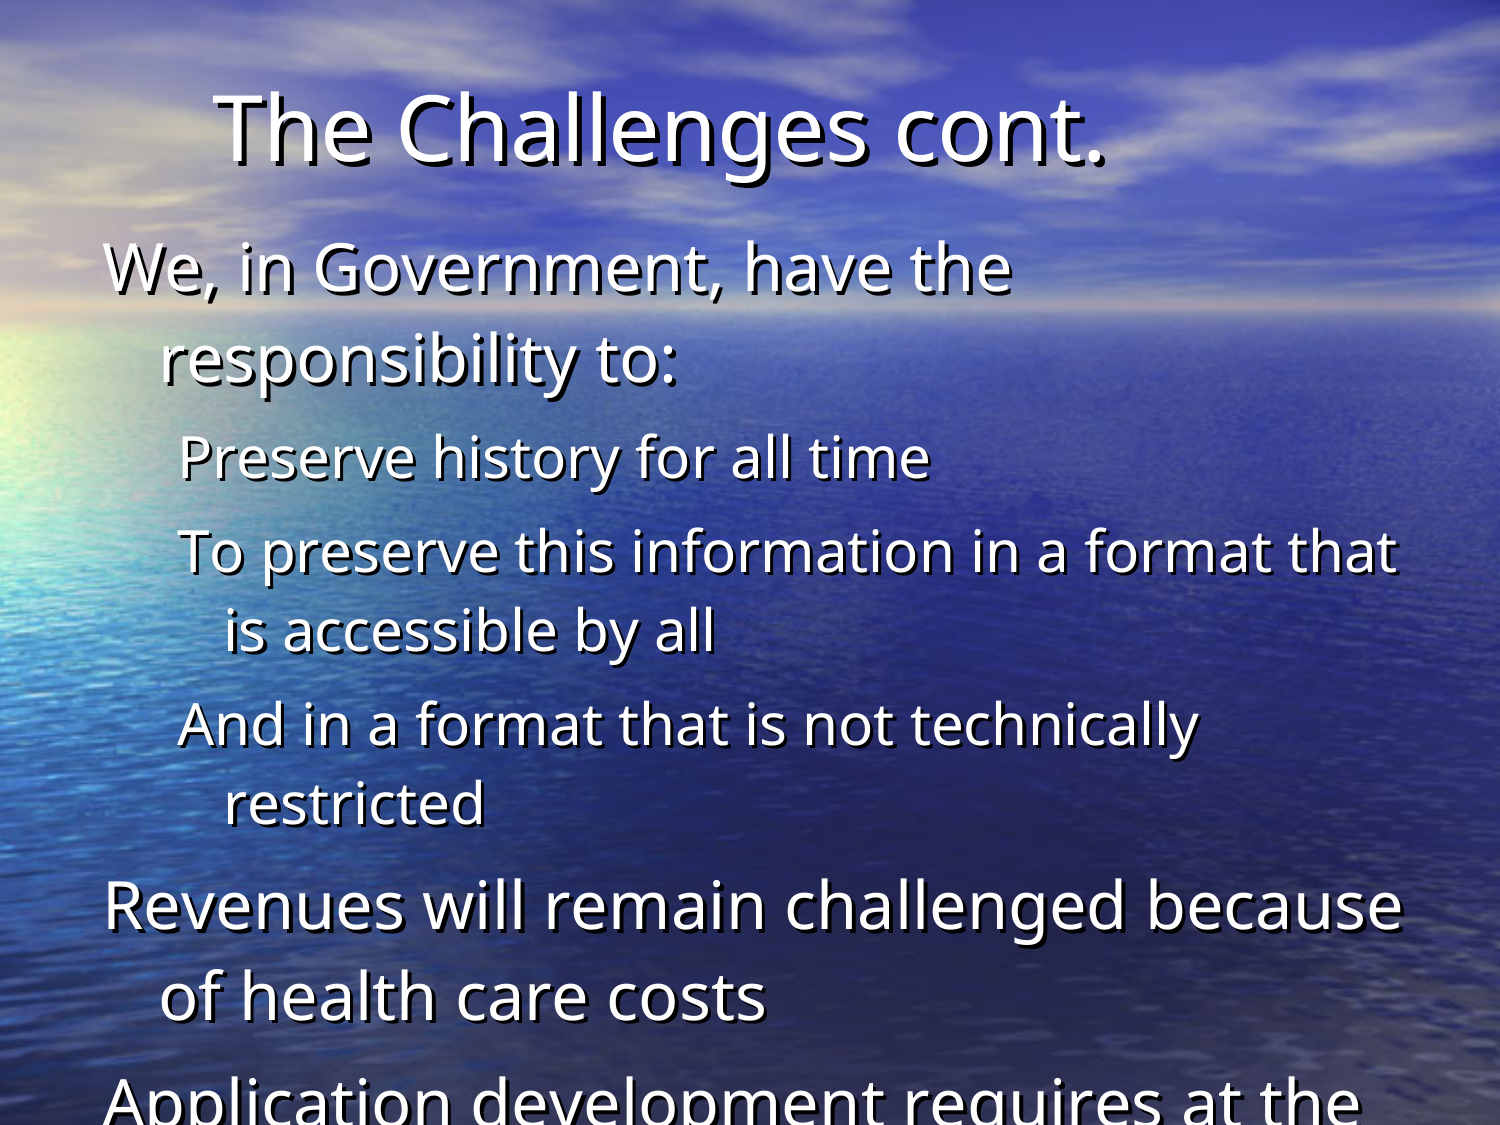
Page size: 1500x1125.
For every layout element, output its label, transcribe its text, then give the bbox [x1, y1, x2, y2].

list We, in Government, have the responsibility to: Preserve history for all time To preserve this information in a format that is accessible by all And in a format that is not technically restricted Revenues will remain challenged because of health care costs Application development requires at the sustainability of COBOL [87, 212, 1450, 1125]
picture [0, 0, 1500, 1125]
title The Challenges cont. [197, 70, 1500, 196]
